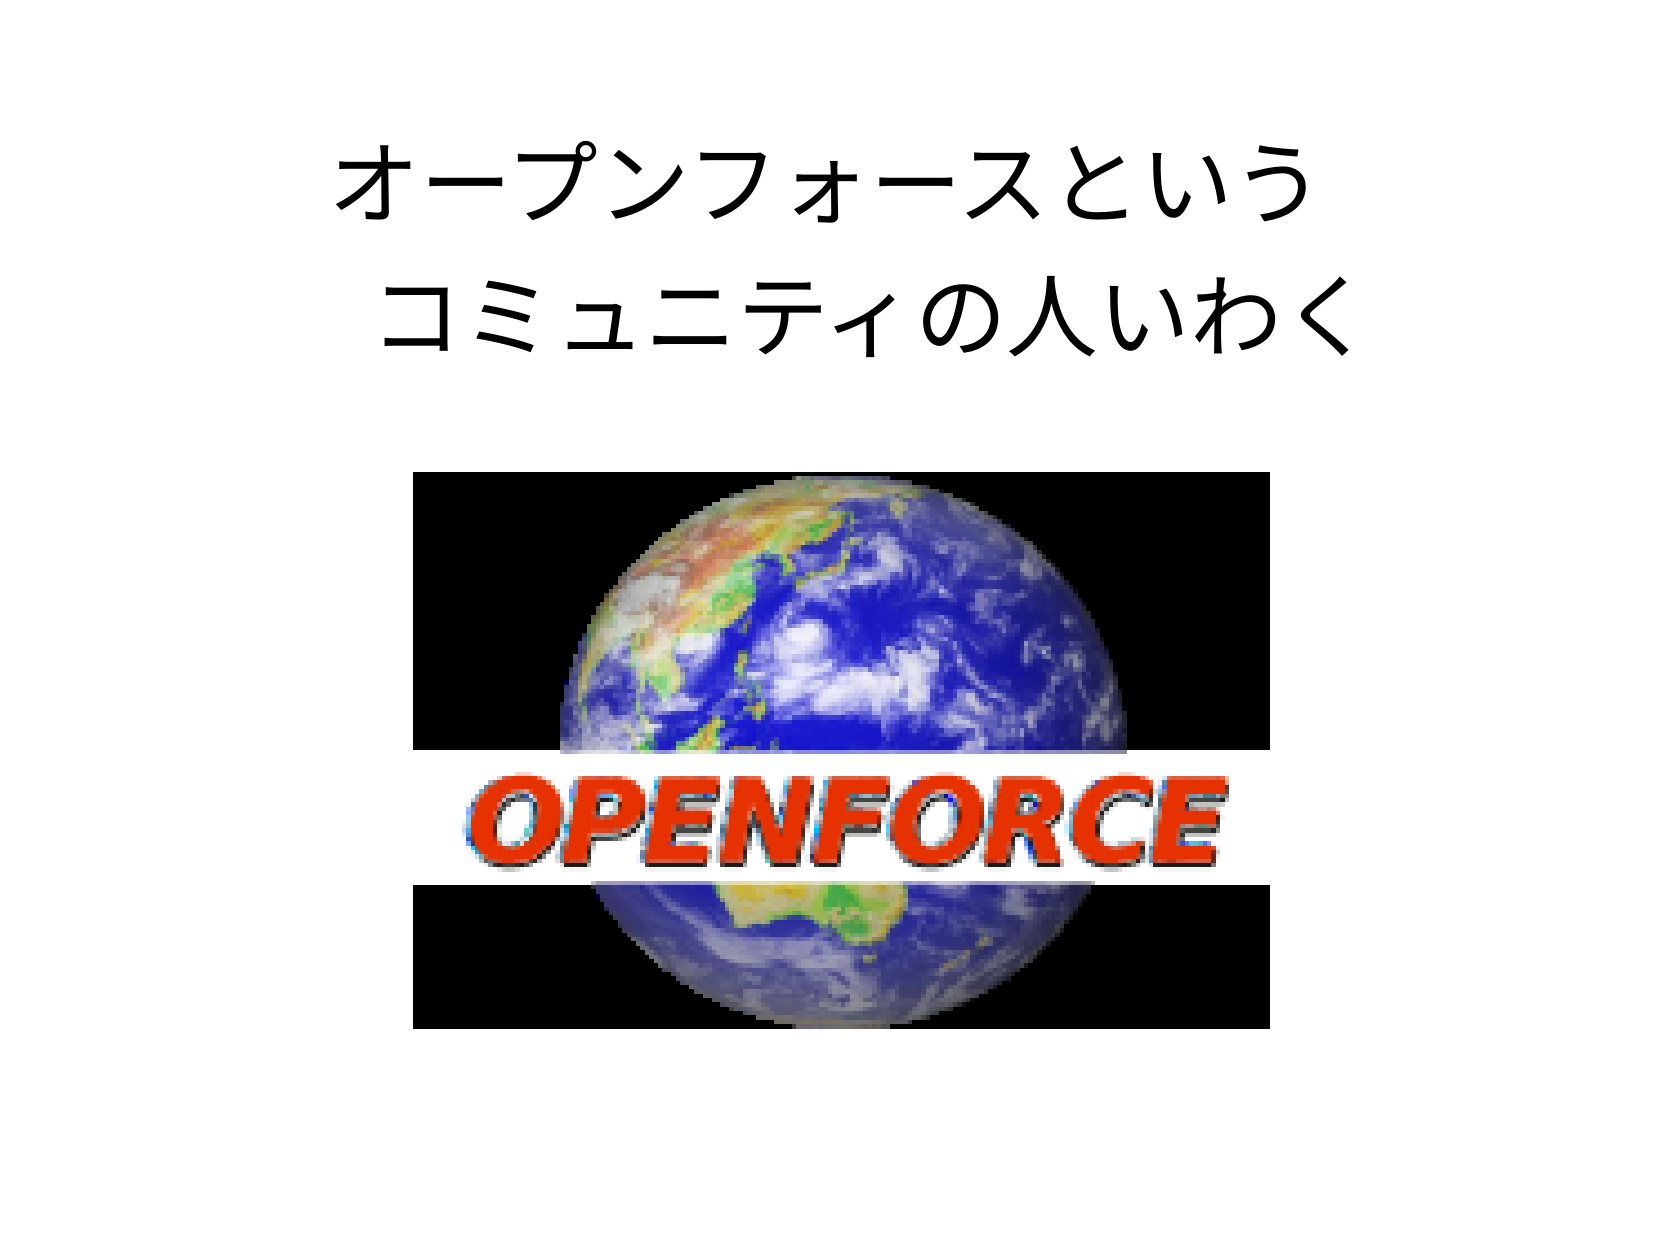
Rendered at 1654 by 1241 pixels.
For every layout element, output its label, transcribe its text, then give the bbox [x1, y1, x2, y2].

picture [413, 472, 1270, 1029]
title オープンフォースという コミュニティの人いわく [82, 15, 1571, 473]
